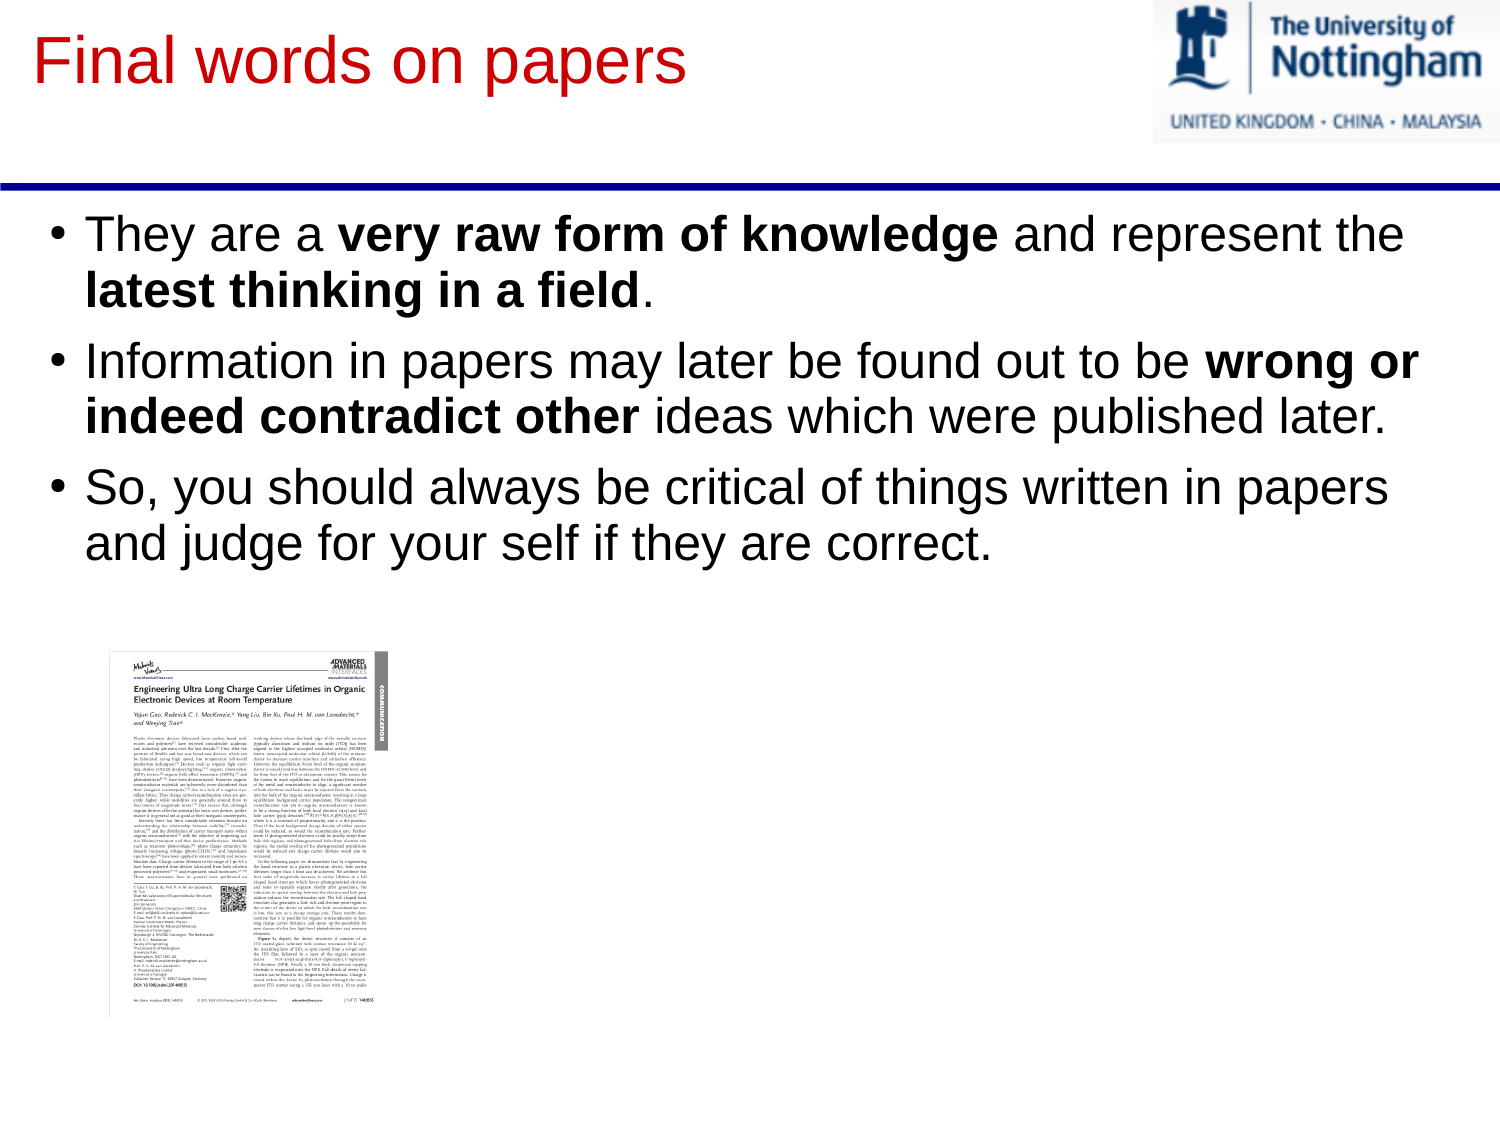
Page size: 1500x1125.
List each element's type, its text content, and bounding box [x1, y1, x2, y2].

picture [109, 651, 388, 1017]
text_box Final words on papers [17, 15, 1148, 199]
text_box They are a very raw form of knowledge and represent the latest thinking in a field. Information in papers may later be found out to be wrong or indeed contradict other ideas which were published later. So, you should always be critical of things written in papers and judge for your self if they are correct. [34, 199, 1500, 579]
picture [1153, 0, 1500, 143]
